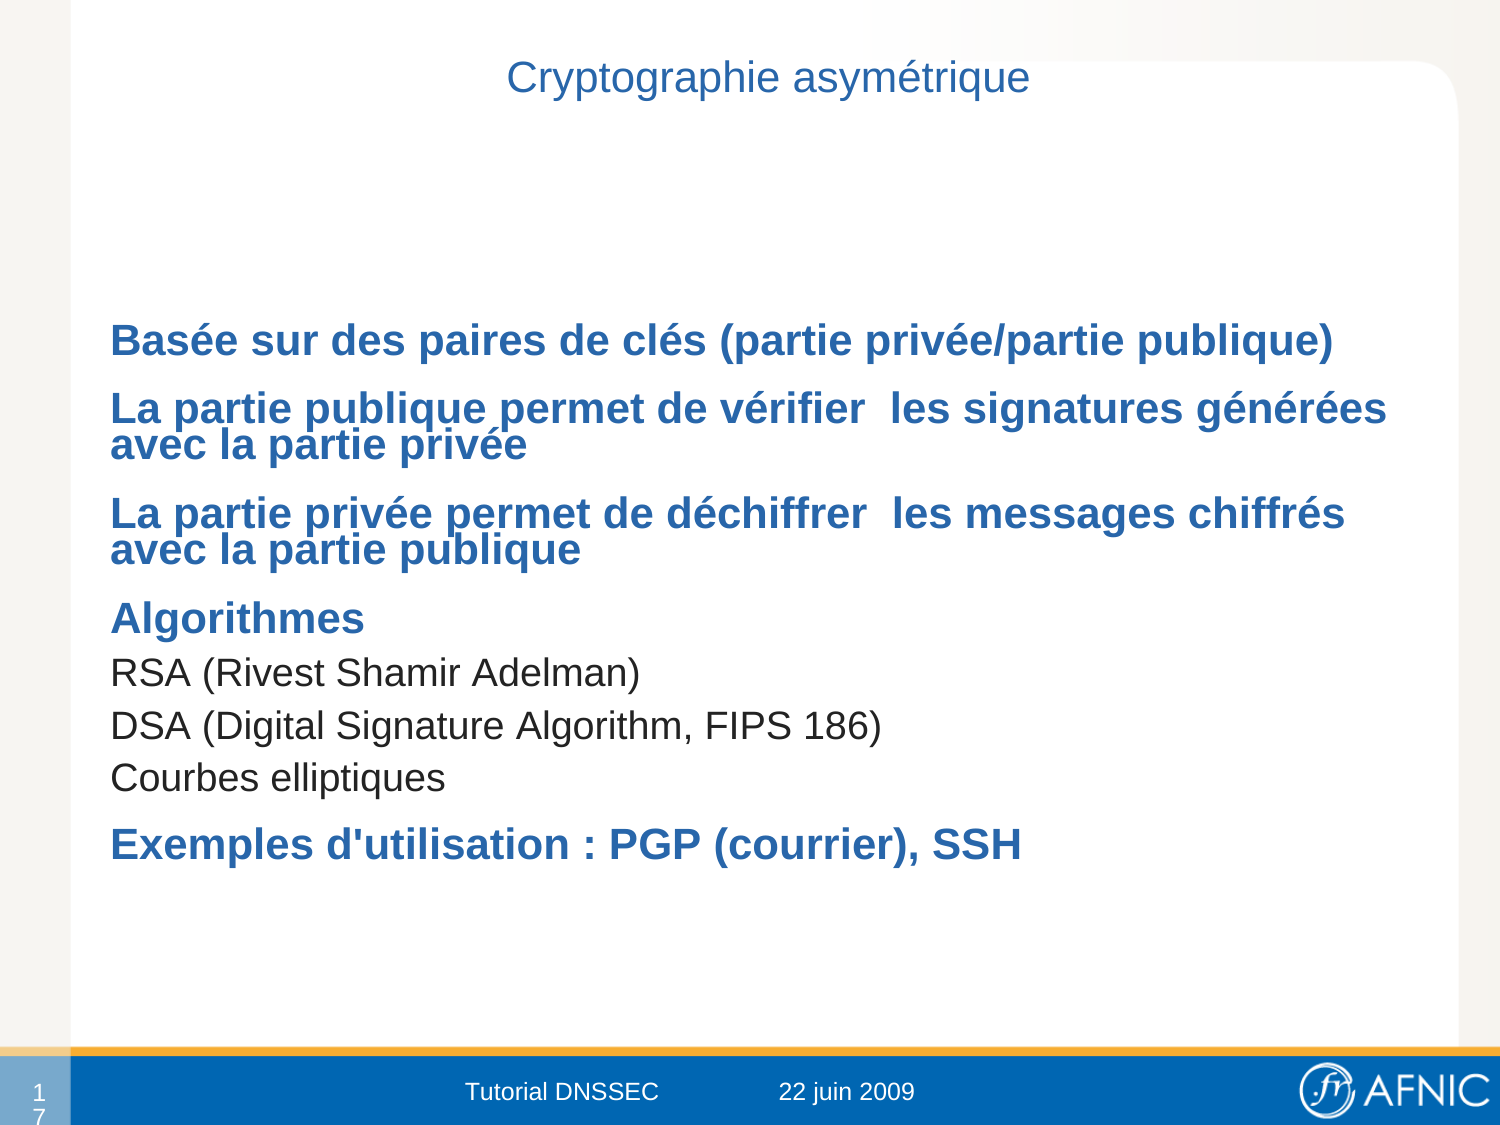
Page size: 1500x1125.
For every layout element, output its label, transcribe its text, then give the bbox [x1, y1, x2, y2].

title Cryptographie asymétrique [112, 12, 1426, 138]
list Basée sur des paires de clés (partie privée/partie publique) La partie publique permet de vérifier les signatures générées avec la partie privée La partie privée permet de déchiffrer les messages chiffrés avec la partie publique Algorithmes RSA (Rivest Shamir Adelman) DSA (Digital Signature Algorithm, FIPS 186) Courbes elliptiques Exemples d'utilisation : PGP (courrier), SSH [110, 312, 1391, 1022]
picture [0, 0, 1500, 1125]
